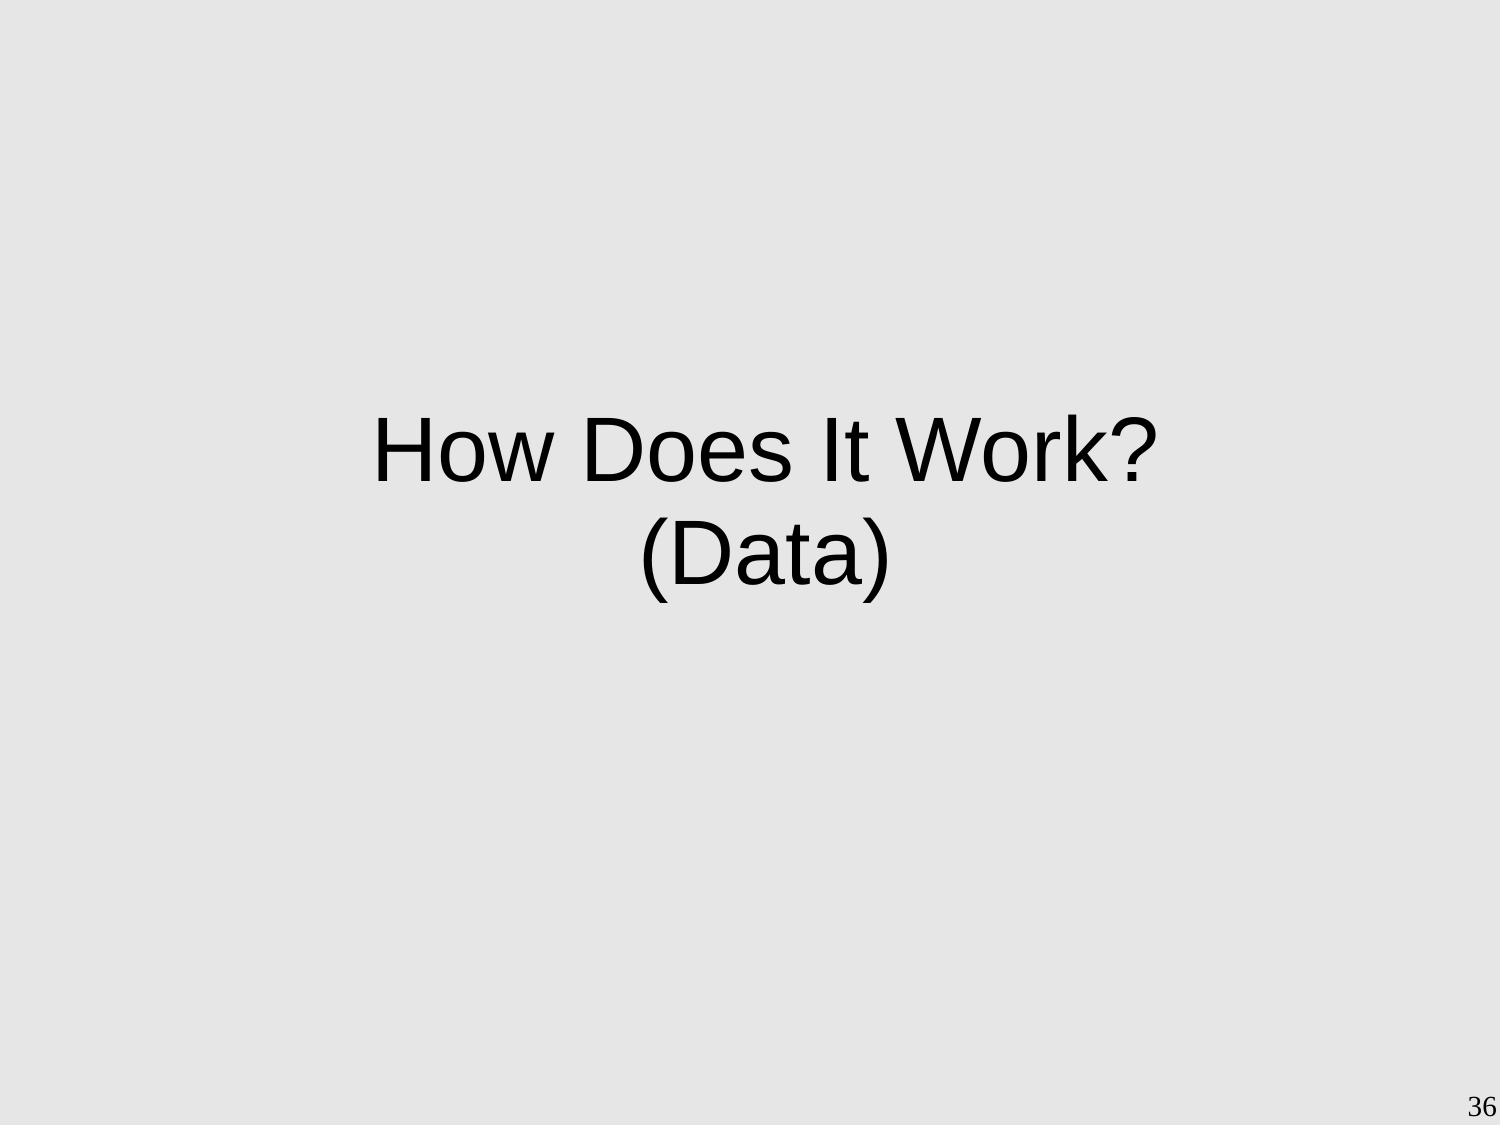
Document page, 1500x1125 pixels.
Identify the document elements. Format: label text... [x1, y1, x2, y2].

text_box How Does It Work? (Data) [306, 391, 1225, 612]
